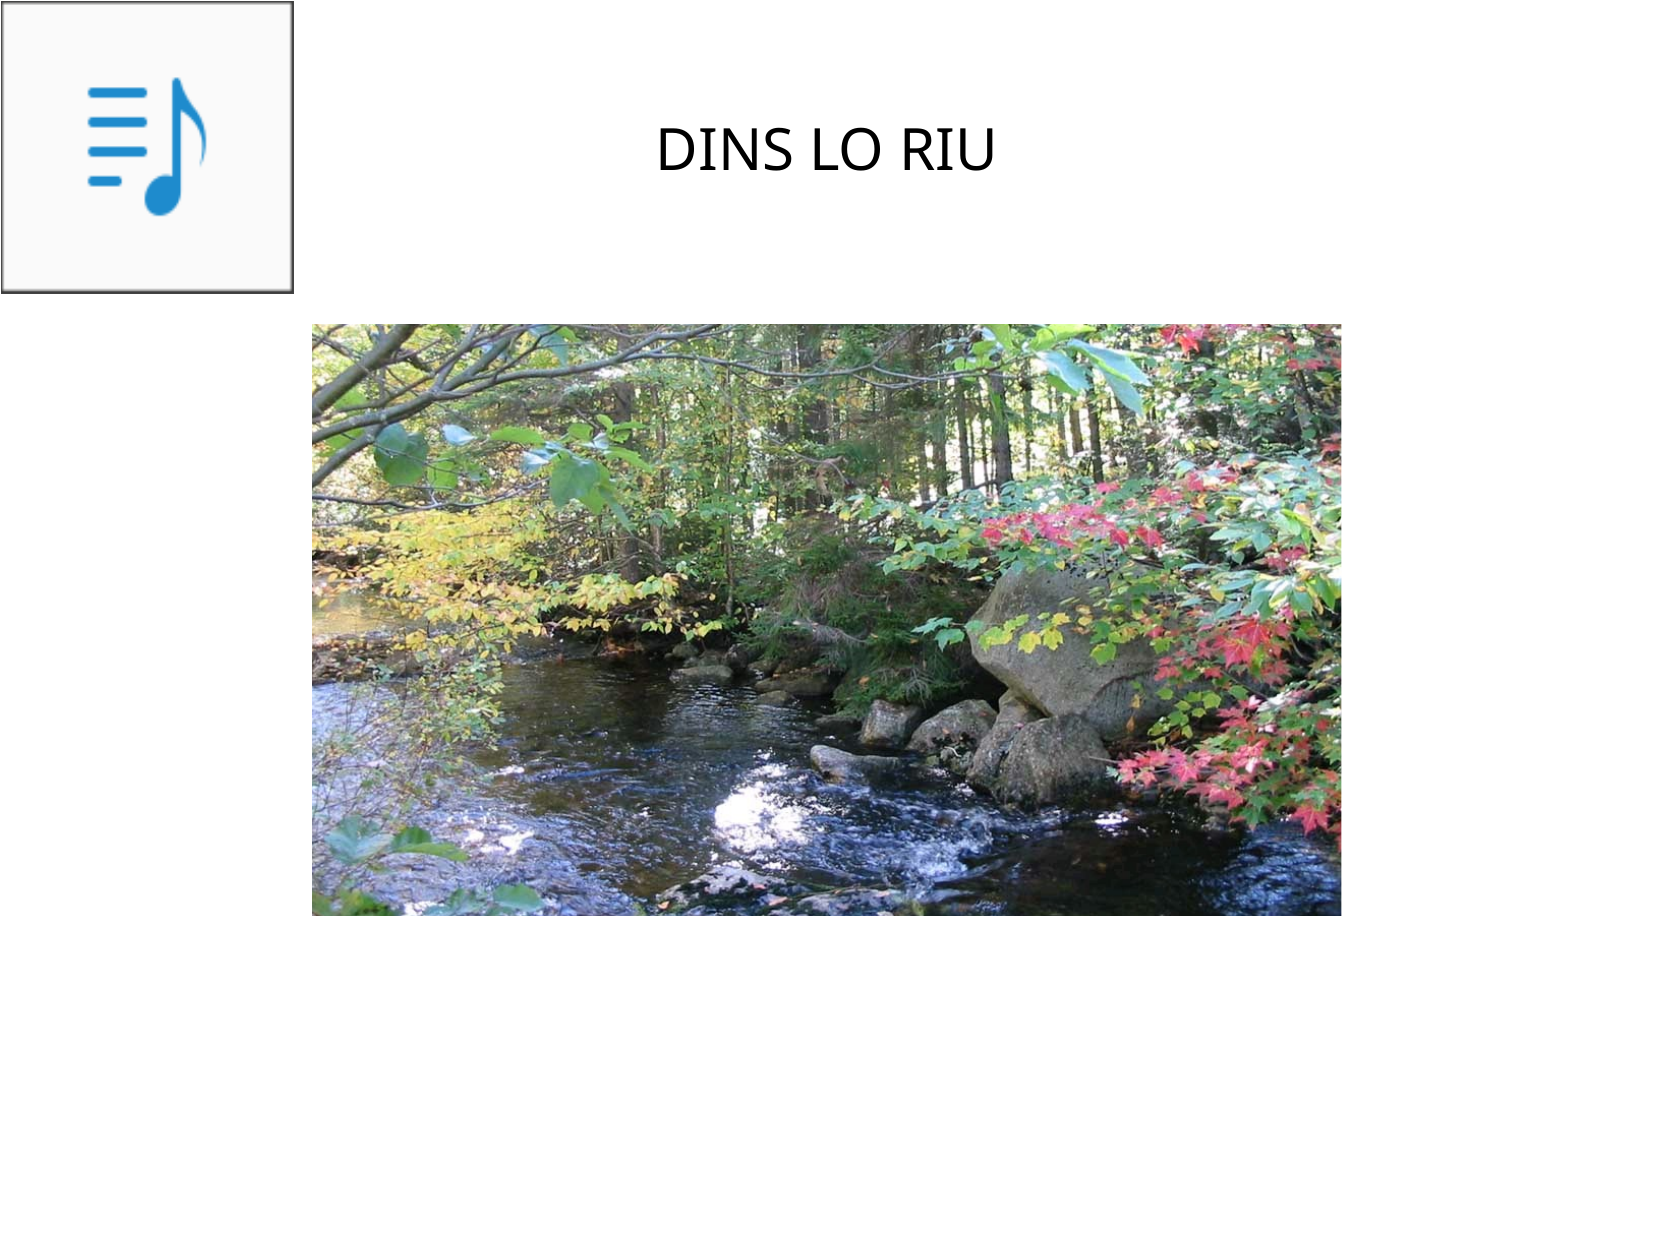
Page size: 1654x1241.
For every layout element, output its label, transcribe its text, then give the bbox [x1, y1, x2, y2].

text_box DINS LO RIU [0, 0, 1654, 296]
picture [312, 324, 1342, 916]
